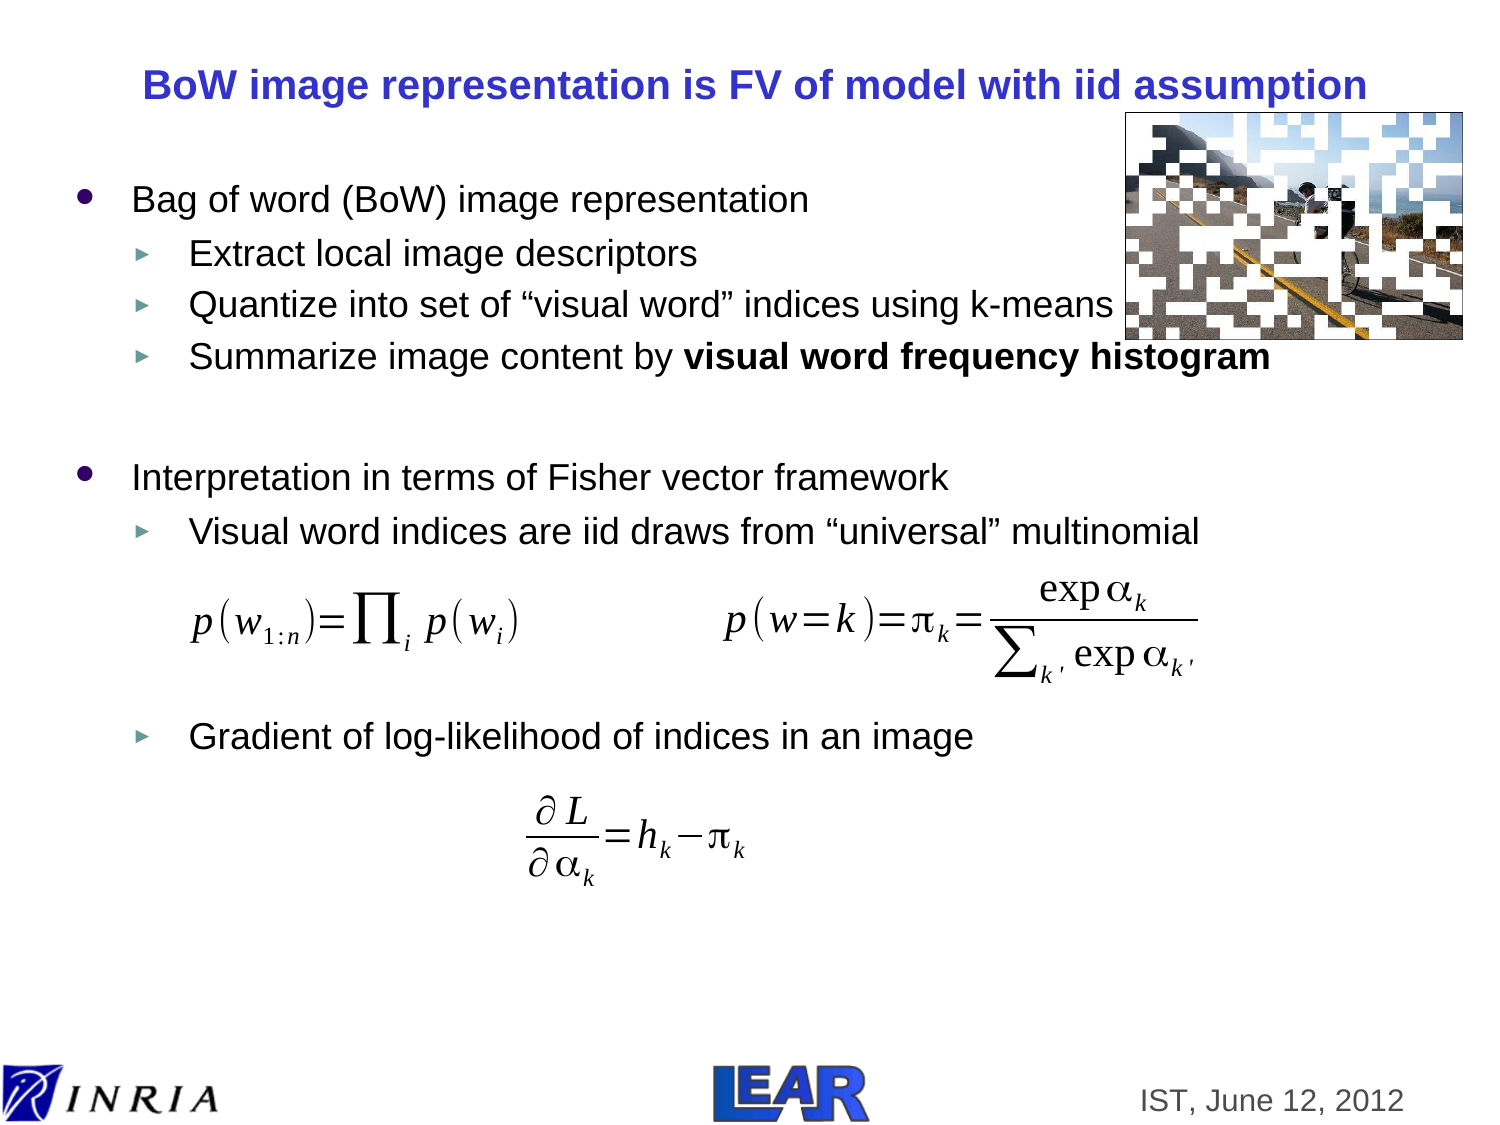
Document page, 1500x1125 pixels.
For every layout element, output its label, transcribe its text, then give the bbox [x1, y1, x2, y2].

picture [1125, 112, 1463, 340]
chart [712, 564, 1206, 689]
title BoW image representation is FV of model with iid assumption [51, 46, 1459, 123]
list Bag of word (BoW) image representation Extract local image descriptors Quantize into set of “visual word” indices using k-means Summarize image content by visual word frequency histogram Interpretation in terms of Fisher vector framework Visual word indices are iid draws from “universal” multinomial Gradient of log-likelihood of indices in an image [75, 178, 1425, 1097]
picture [709, 1097, 872, 1124]
chart [517, 787, 751, 893]
chart [179, 590, 527, 657]
picture [0, 1050, 361, 1125]
